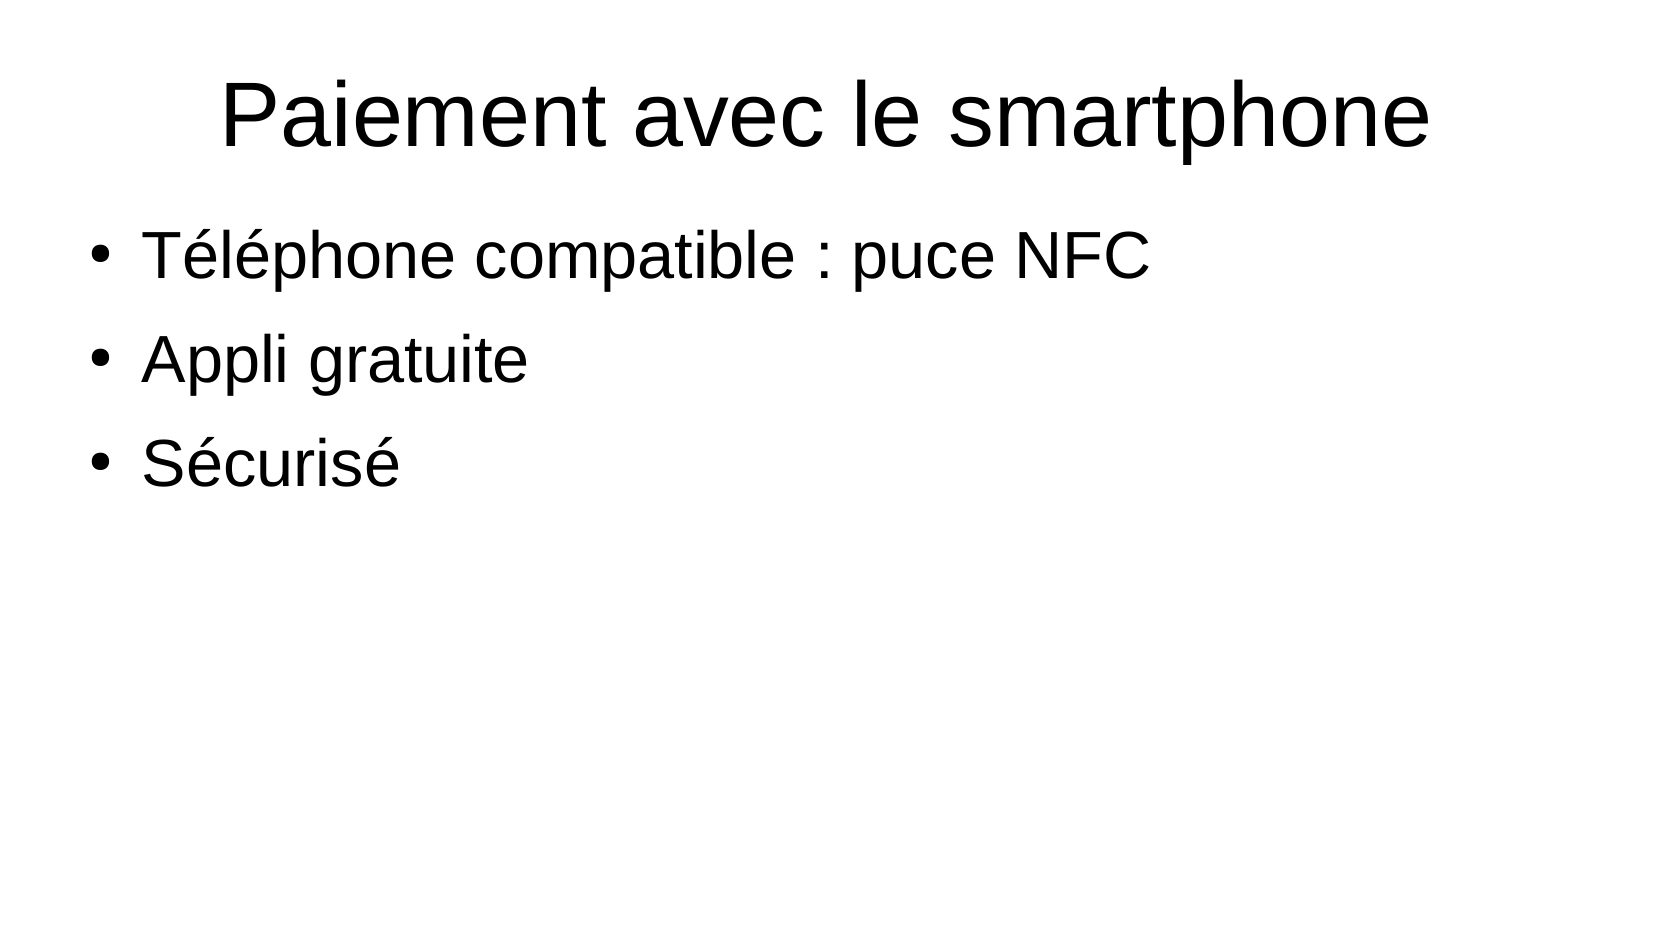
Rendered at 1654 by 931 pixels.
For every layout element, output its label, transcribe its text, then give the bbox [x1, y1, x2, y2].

list Téléphone compatible : puce NFC Appli gratuite Sécurisé [70, 217, 1560, 758]
title Paiement avec le smartphone [82, 37, 1571, 193]
